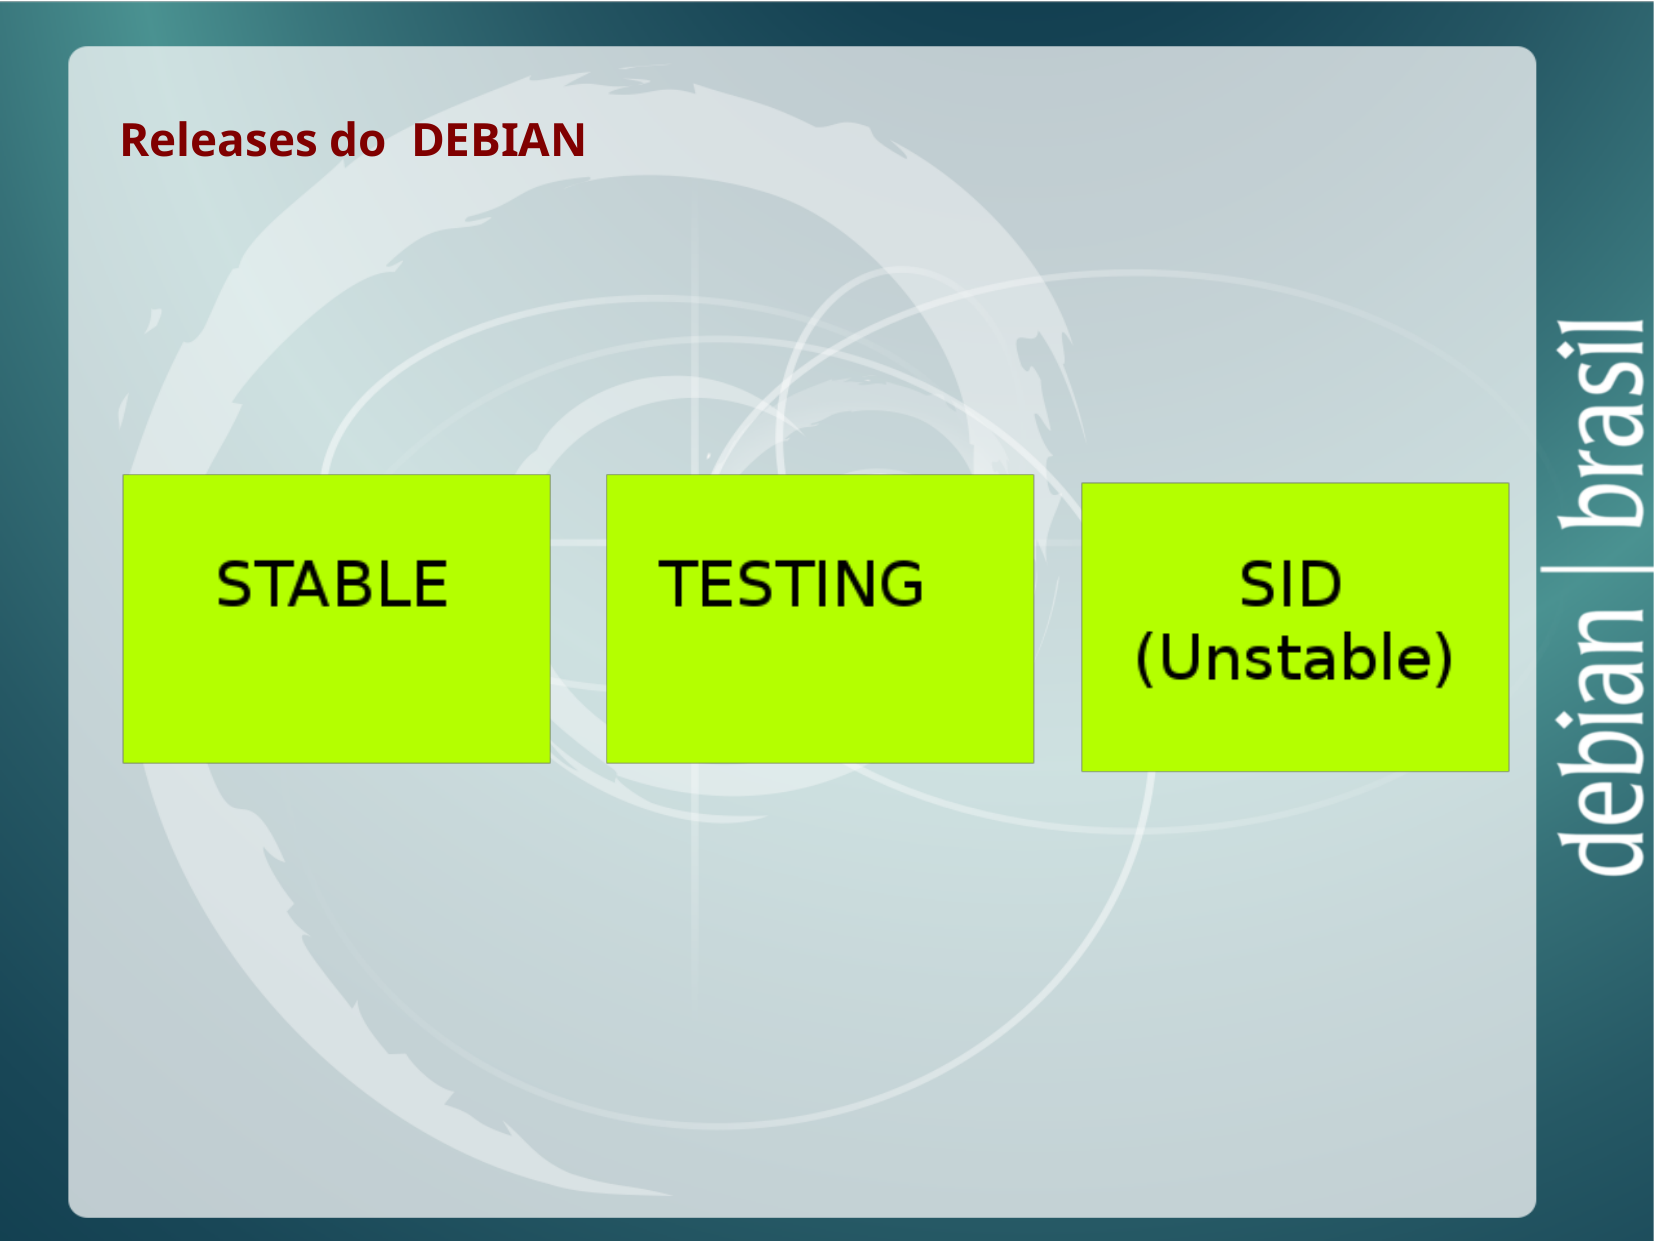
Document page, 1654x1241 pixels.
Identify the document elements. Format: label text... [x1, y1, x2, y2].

text_box Releases do DEBIAN [105, 100, 650, 178]
picture [0, 0, 1654, 1241]
